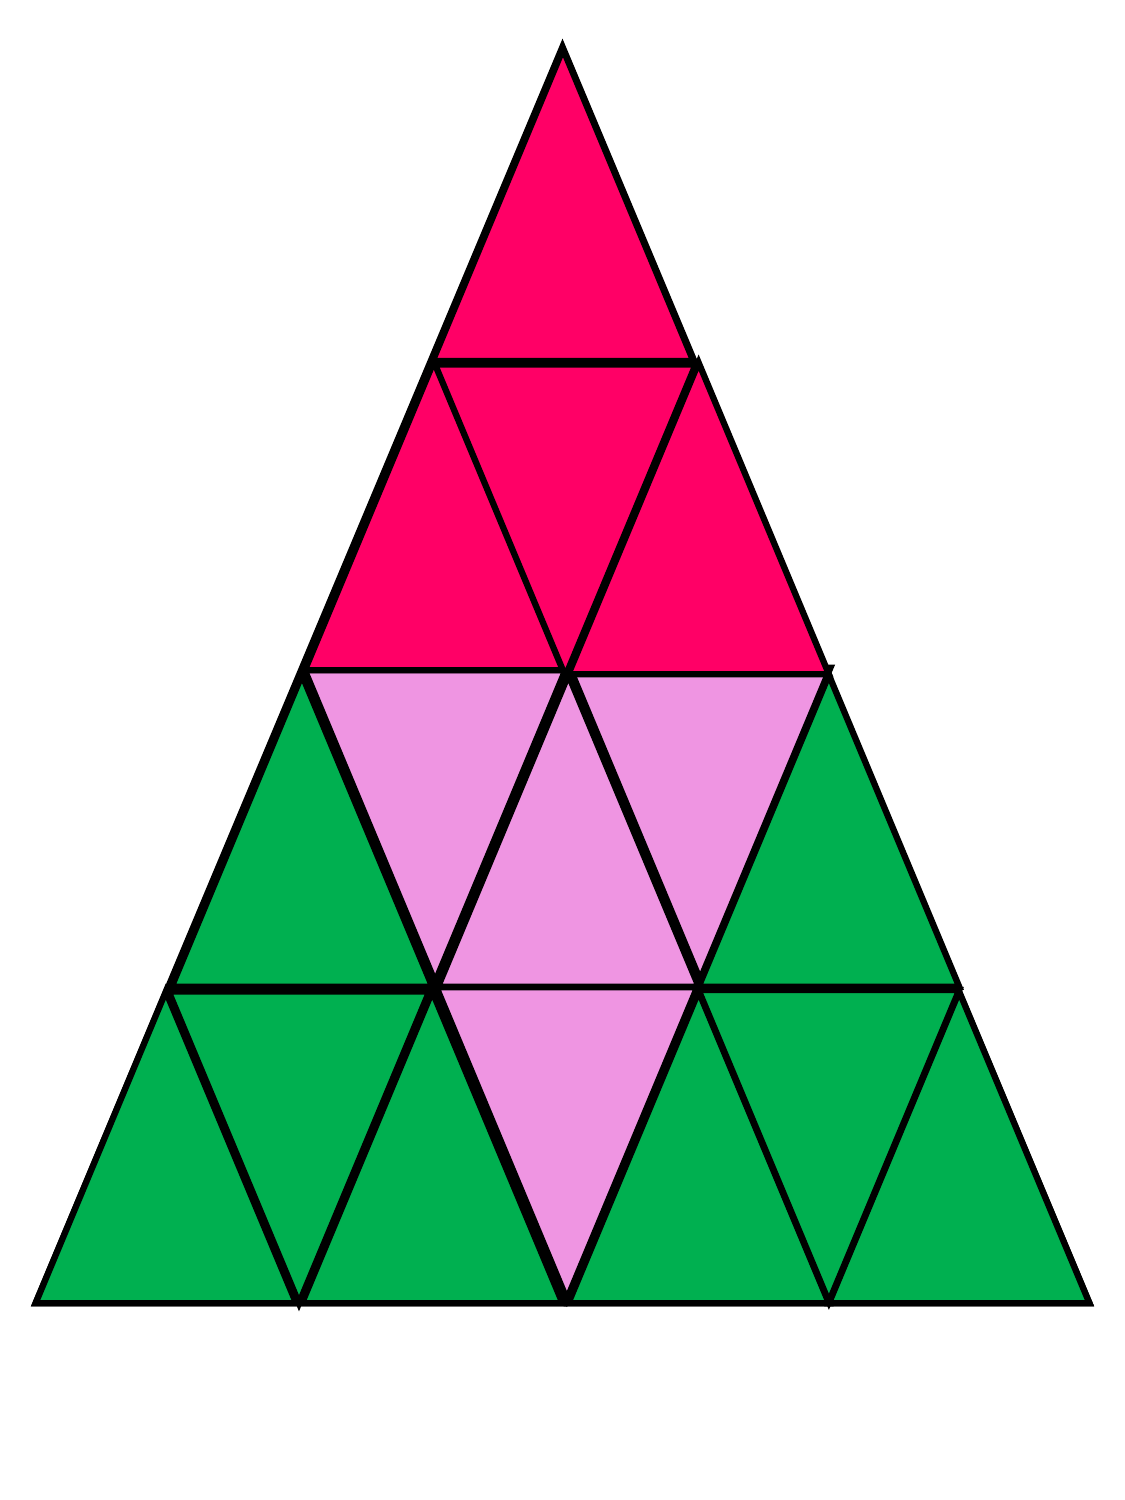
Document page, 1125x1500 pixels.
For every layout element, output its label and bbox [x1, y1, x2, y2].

text_box [35, 46, 1090, 1304]
